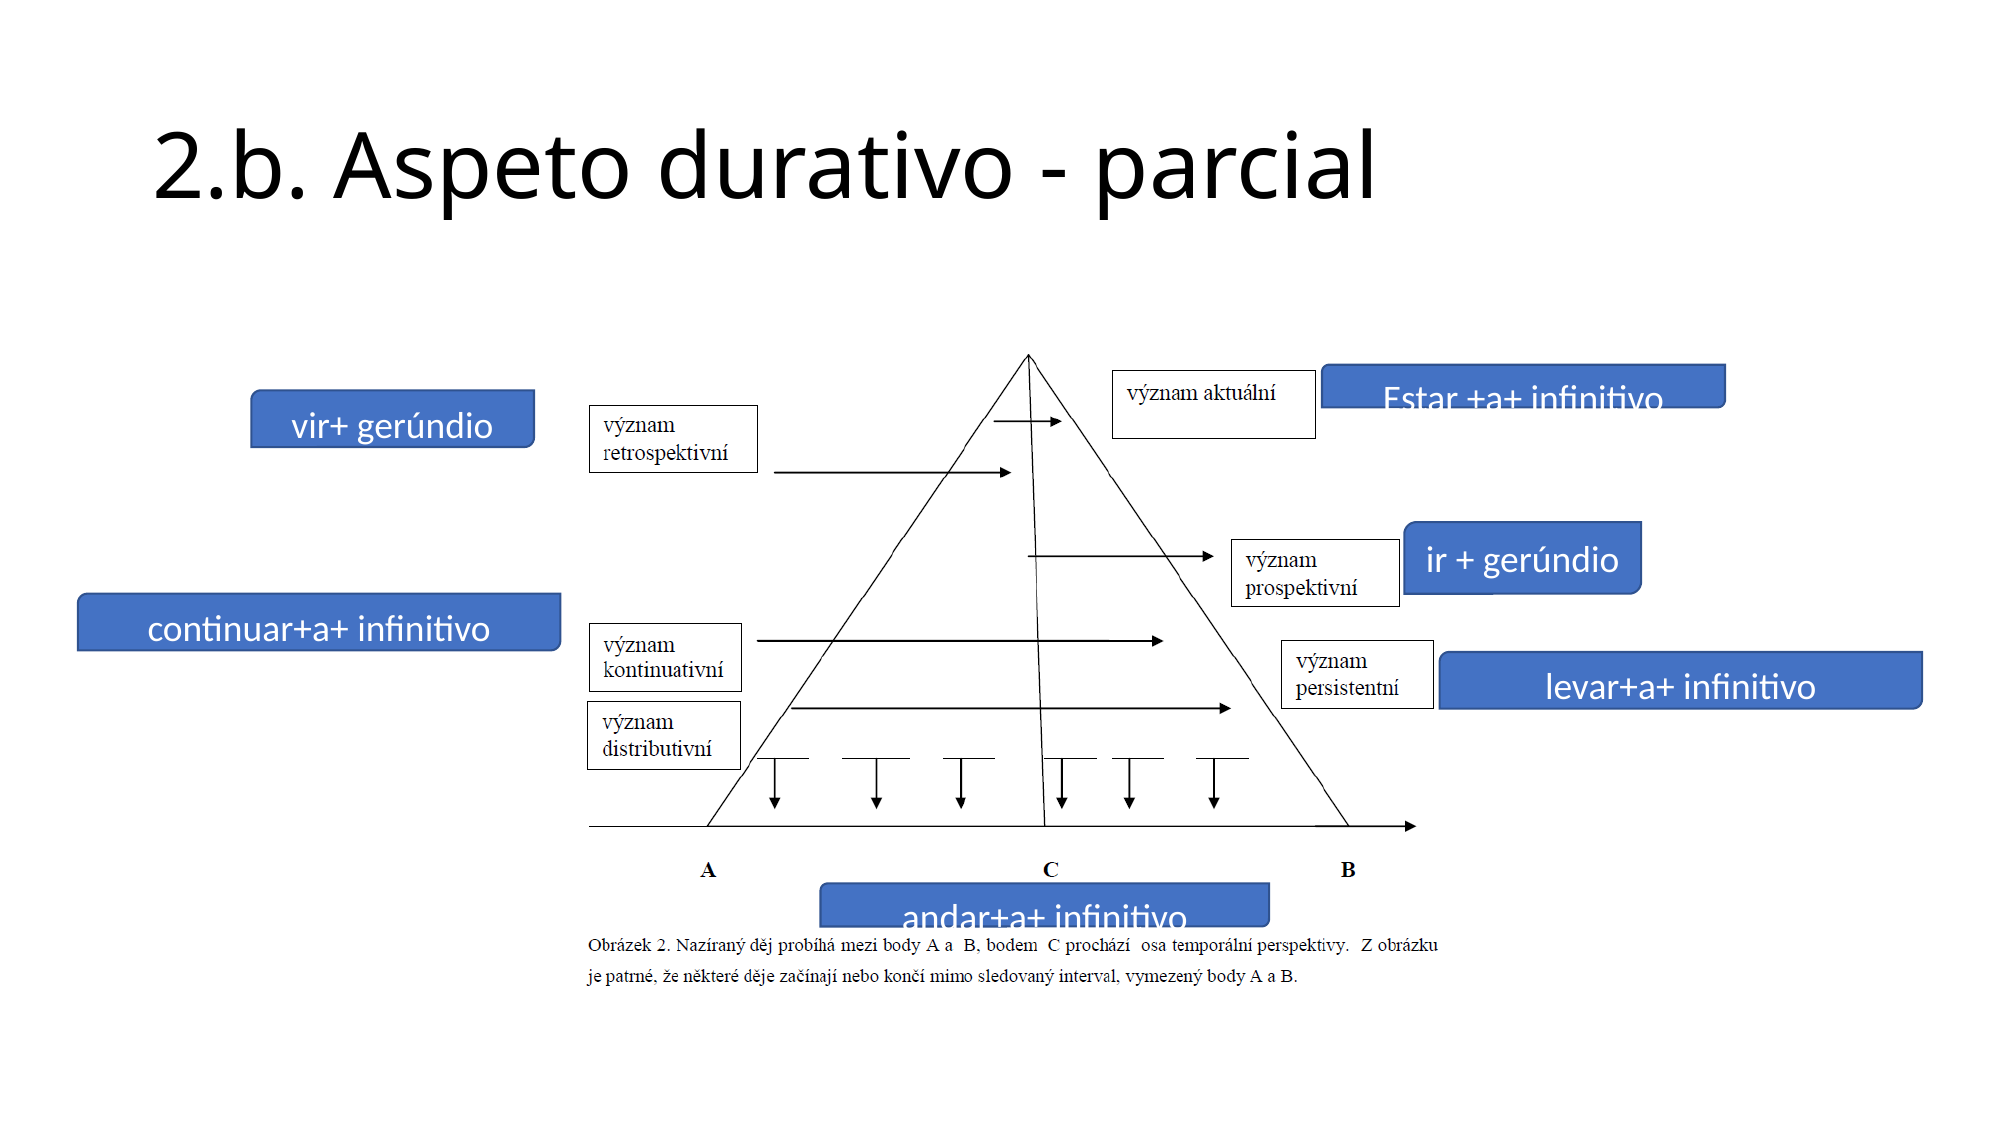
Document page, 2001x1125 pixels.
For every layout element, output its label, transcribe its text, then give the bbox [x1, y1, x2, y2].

text_box andar+a+ infinitivo [820, 883, 1270, 927]
text_box continuar+a+ infinitivo [77, 593, 561, 651]
title 2.b. Aspeto durativo - parcial [137, 59, 1863, 278]
text_box ir + gerúndio [1404, 522, 1642, 594]
text_box levar+a+ infinitivo [1439, 651, 1923, 709]
text_box vir+ gerúndio [251, 390, 534, 448]
text_box Estar +a+ infinitivo [1322, 364, 1726, 408]
picture [534, 299, 1466, 1014]
